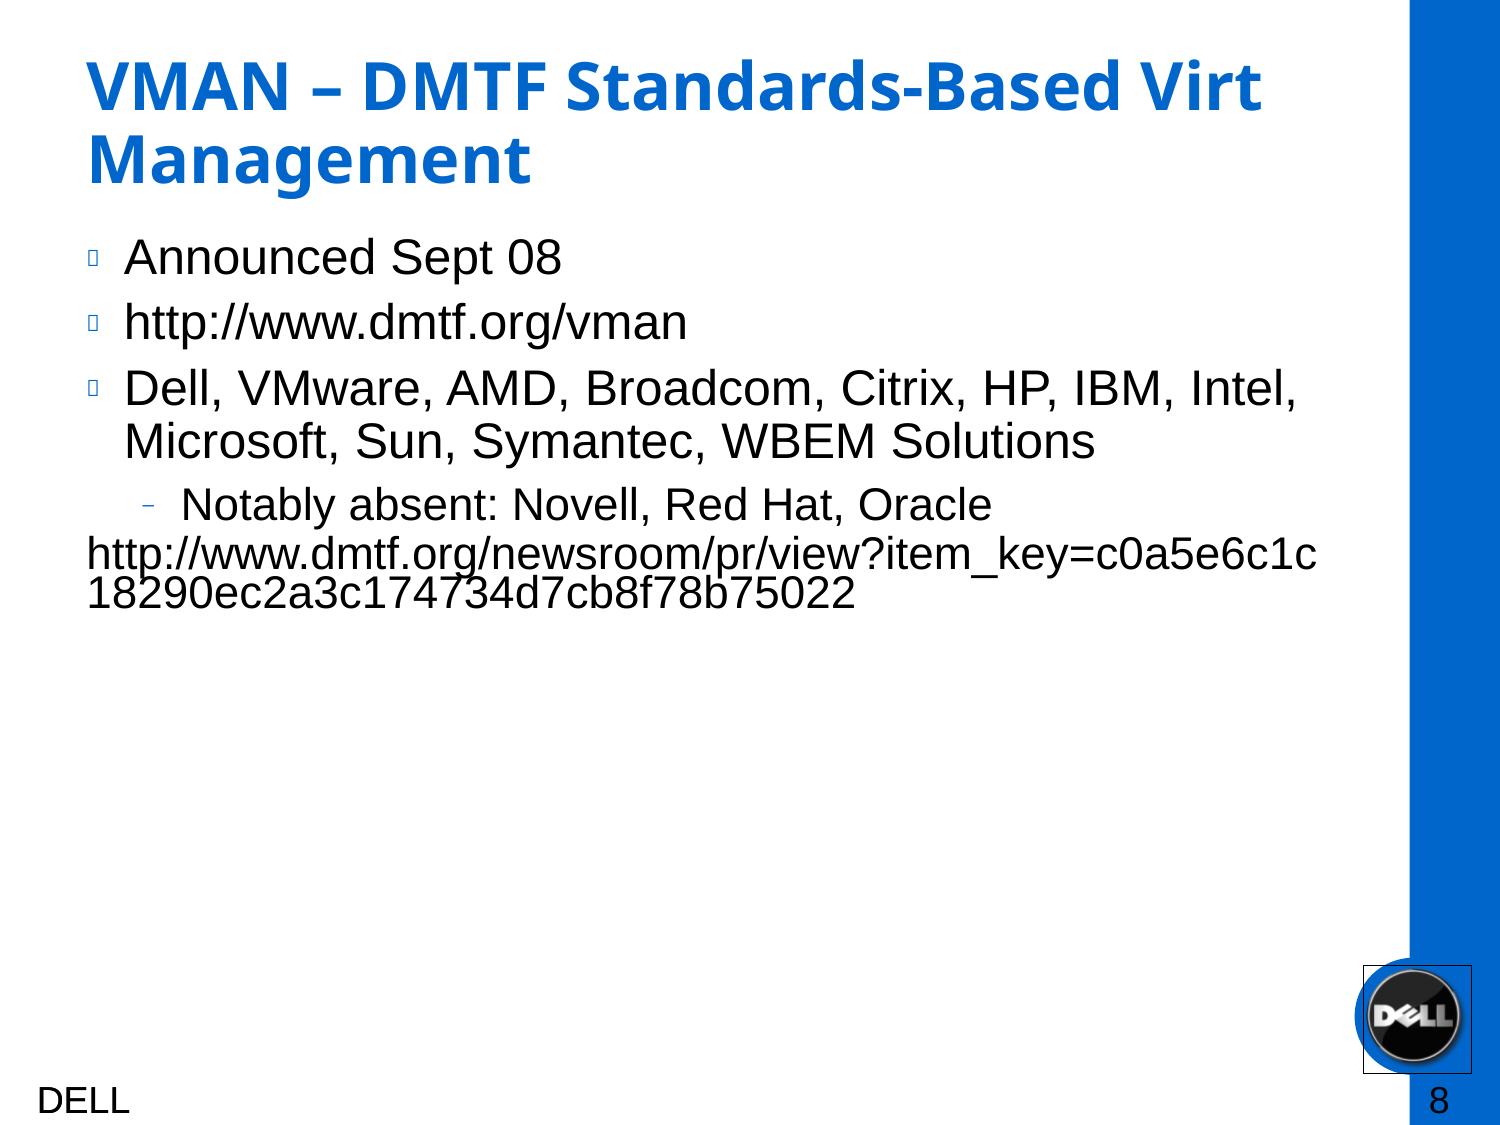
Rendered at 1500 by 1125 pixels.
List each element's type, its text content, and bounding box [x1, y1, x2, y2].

picture [1364, 966, 1471, 1073]
footer DELL CONFIDENTIAL [11, 1072, 275, 1121]
slide_number 10 [1414, 1072, 1493, 1124]
title VMAN – DMTF Standards-Based Virt Management [71, 25, 1352, 224]
list Announced Sept 08 http://www.dmtf.org/vman Dell, VMware, AMD, Broadcom, Citrix, HP, IBM, Intel, Microsoft, Sun, Symantec, WBEM Solutions Notably absent: Novell, Red Hat, Oracle http://www.dmtf.org/newsroom/pr/view?item_key=c0a5e6c1c18290ec2a3c174734d7cb8f78b75022 [71, 224, 1352, 1073]
